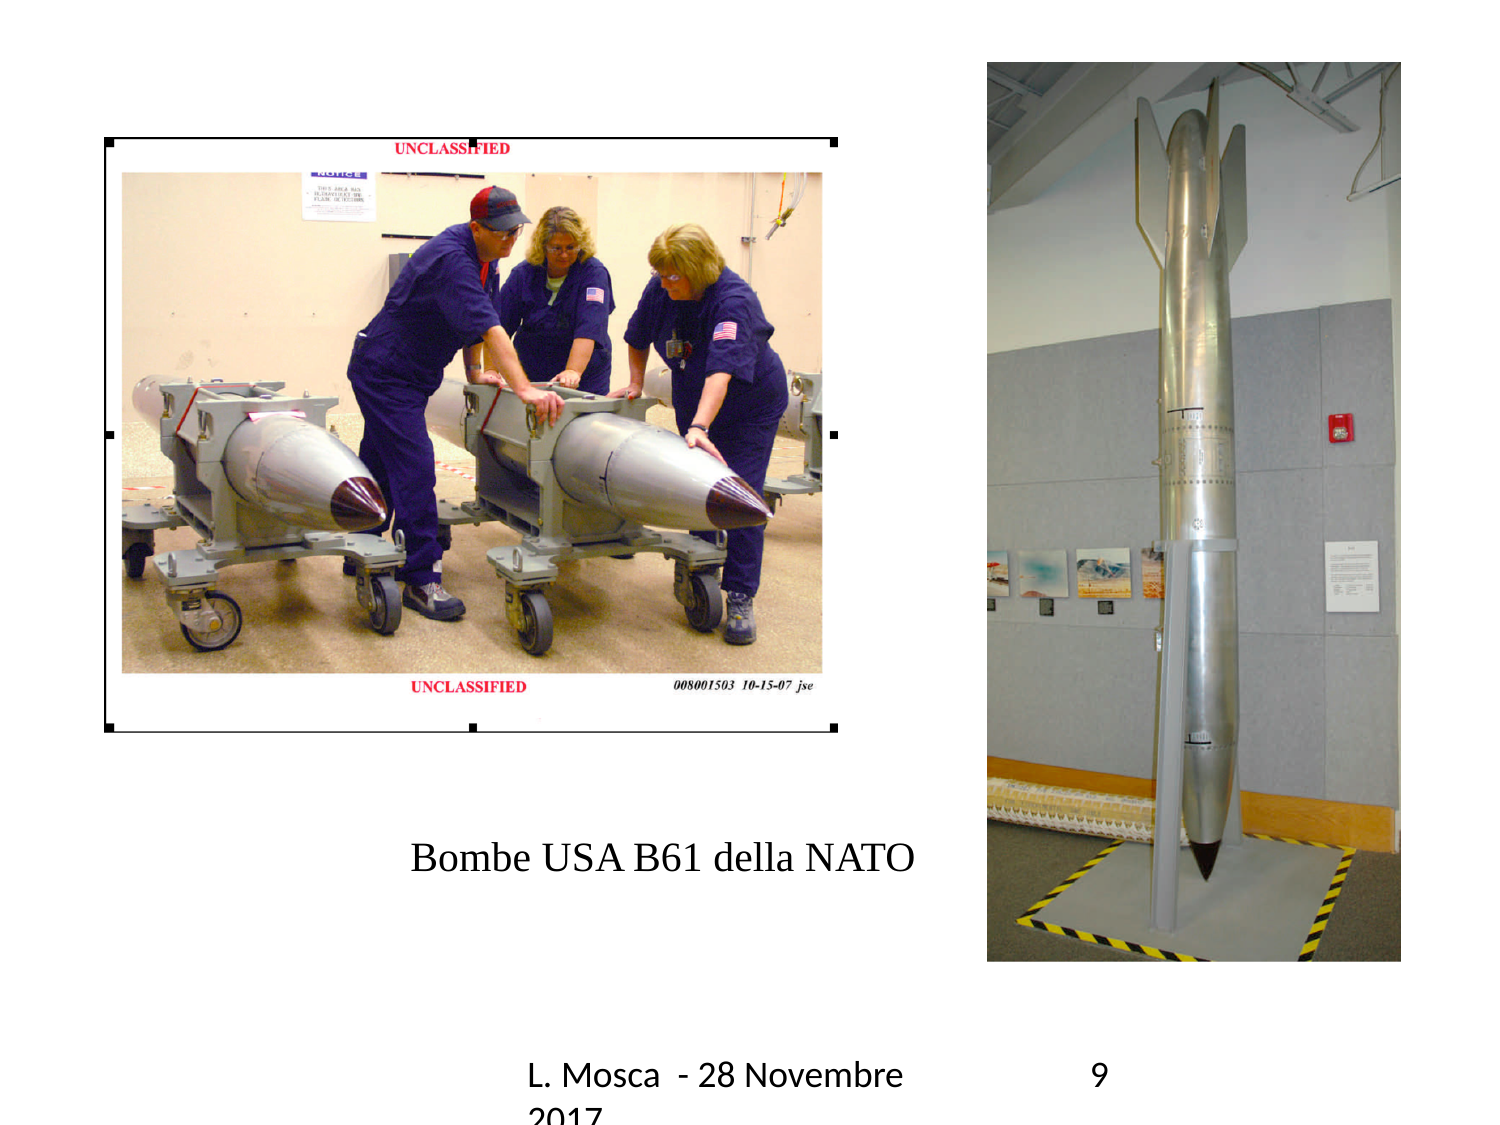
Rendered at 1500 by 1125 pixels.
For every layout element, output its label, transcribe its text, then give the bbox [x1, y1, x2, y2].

chart [106, 138, 842, 790]
footer L. Mosca - 28 Novembre 2017 [512, 1042, 988, 1103]
picture [104, 137, 838, 788]
slide_number <numero> [1074, 1042, 1425, 1103]
text_box Bombe USA B61 della NATO [395, 822, 962, 888]
picture [987, 62, 1401, 963]
